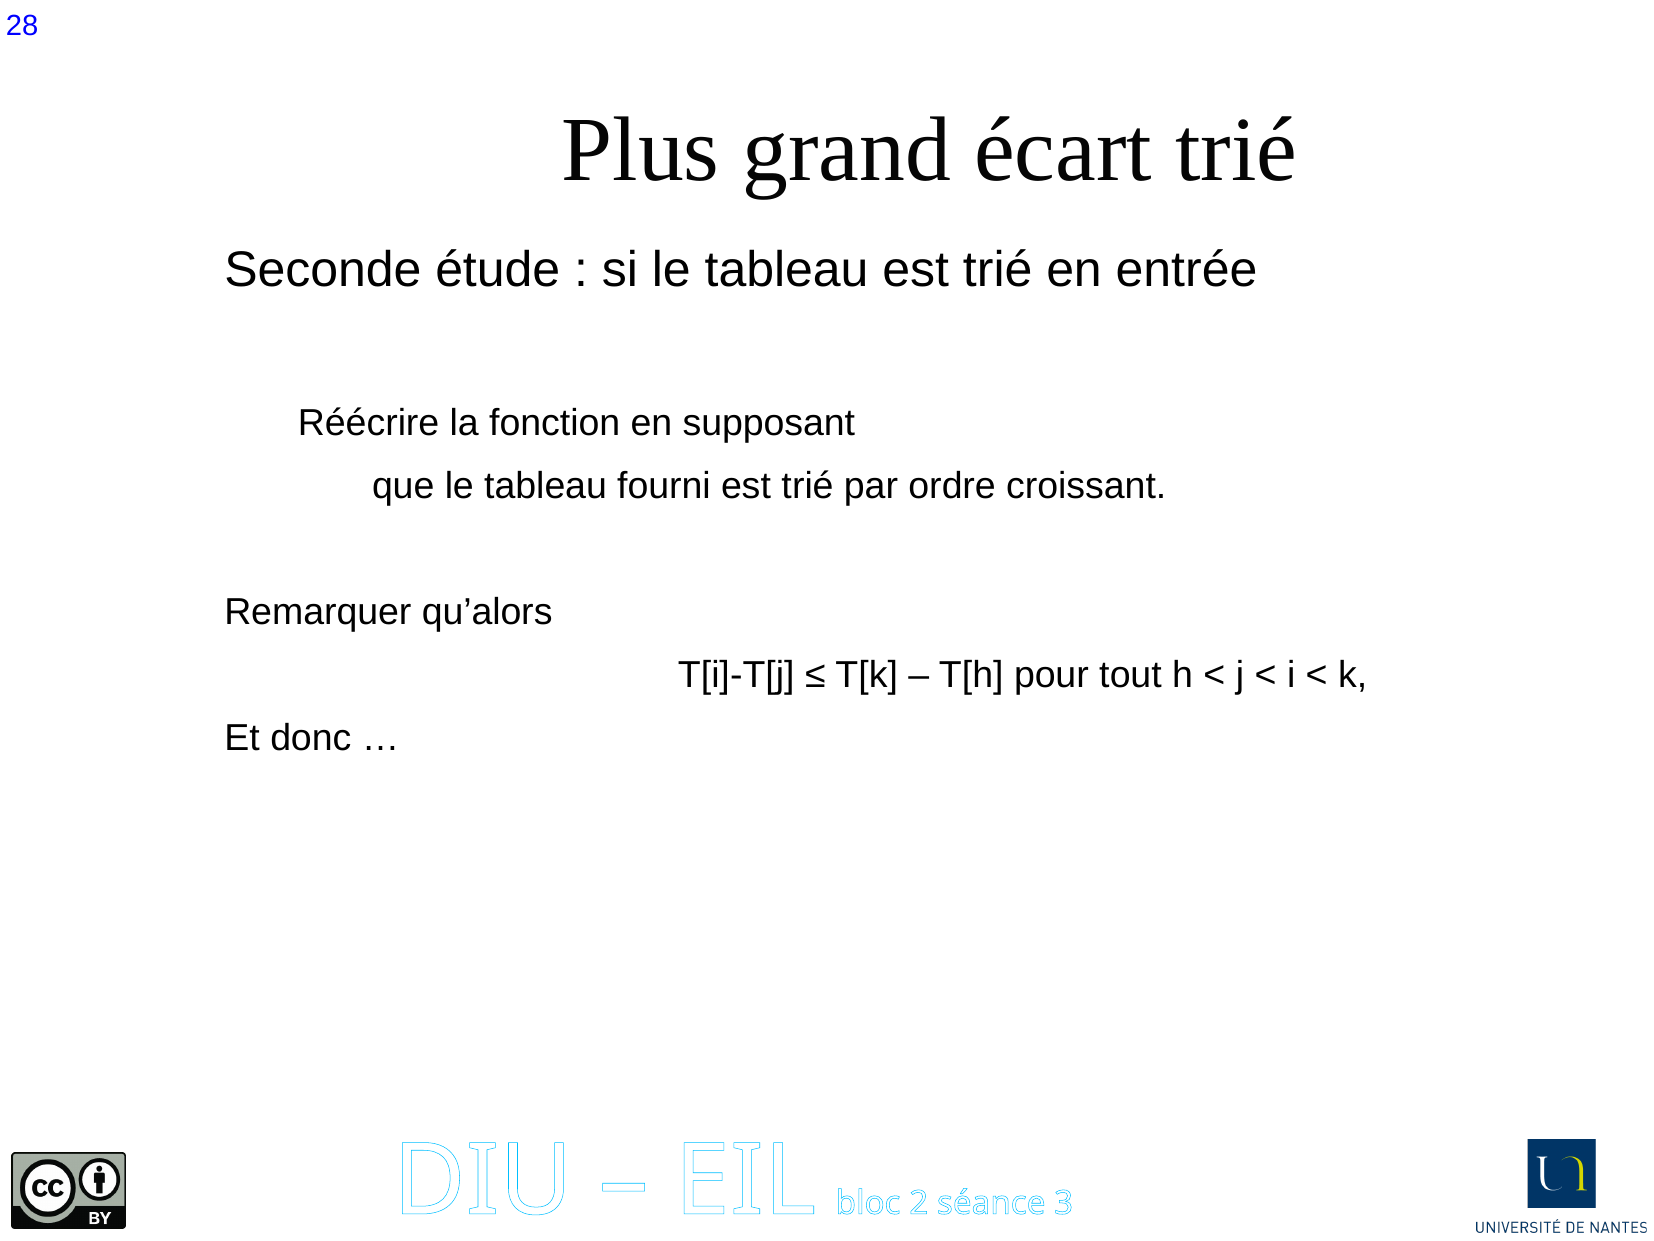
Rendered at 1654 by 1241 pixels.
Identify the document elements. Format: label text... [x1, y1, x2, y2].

picture [938, 1195, 952, 1215]
picture [910, 1189, 927, 1215]
picture [469, 1142, 496, 1215]
picture [972, 1195, 988, 1215]
picture [11, 1152, 126, 1229]
picture [866, 1195, 884, 1215]
picture [683, 1142, 725, 1215]
picture [992, 1195, 1009, 1215]
picture [733, 1142, 761, 1215]
picture [858, 1188, 863, 1215]
picture [1012, 1195, 1026, 1215]
picture [508, 1142, 564, 1216]
picture [954, 1188, 971, 1215]
picture [602, 1182, 645, 1192]
picture [886, 1195, 900, 1215]
picture [1028, 1195, 1045, 1215]
title Plus grand écart trié [265, 47, 1595, 252]
text_box Seconde étude : si le tableau est trié en entrée Réécrire la fonction en supposant que le tableau fourni est trié par ordre croissant. Remarquer qu’alors T[i]-T[j] ≤ T[k] – T[h] pour tout h < j < i < k, Et donc … [224, 213, 1501, 1028]
picture [838, 1188, 855, 1215]
picture [402, 1142, 460, 1215]
picture [1055, 1189, 1072, 1215]
picture [1476, 1139, 1647, 1233]
picture [773, 1142, 815, 1215]
